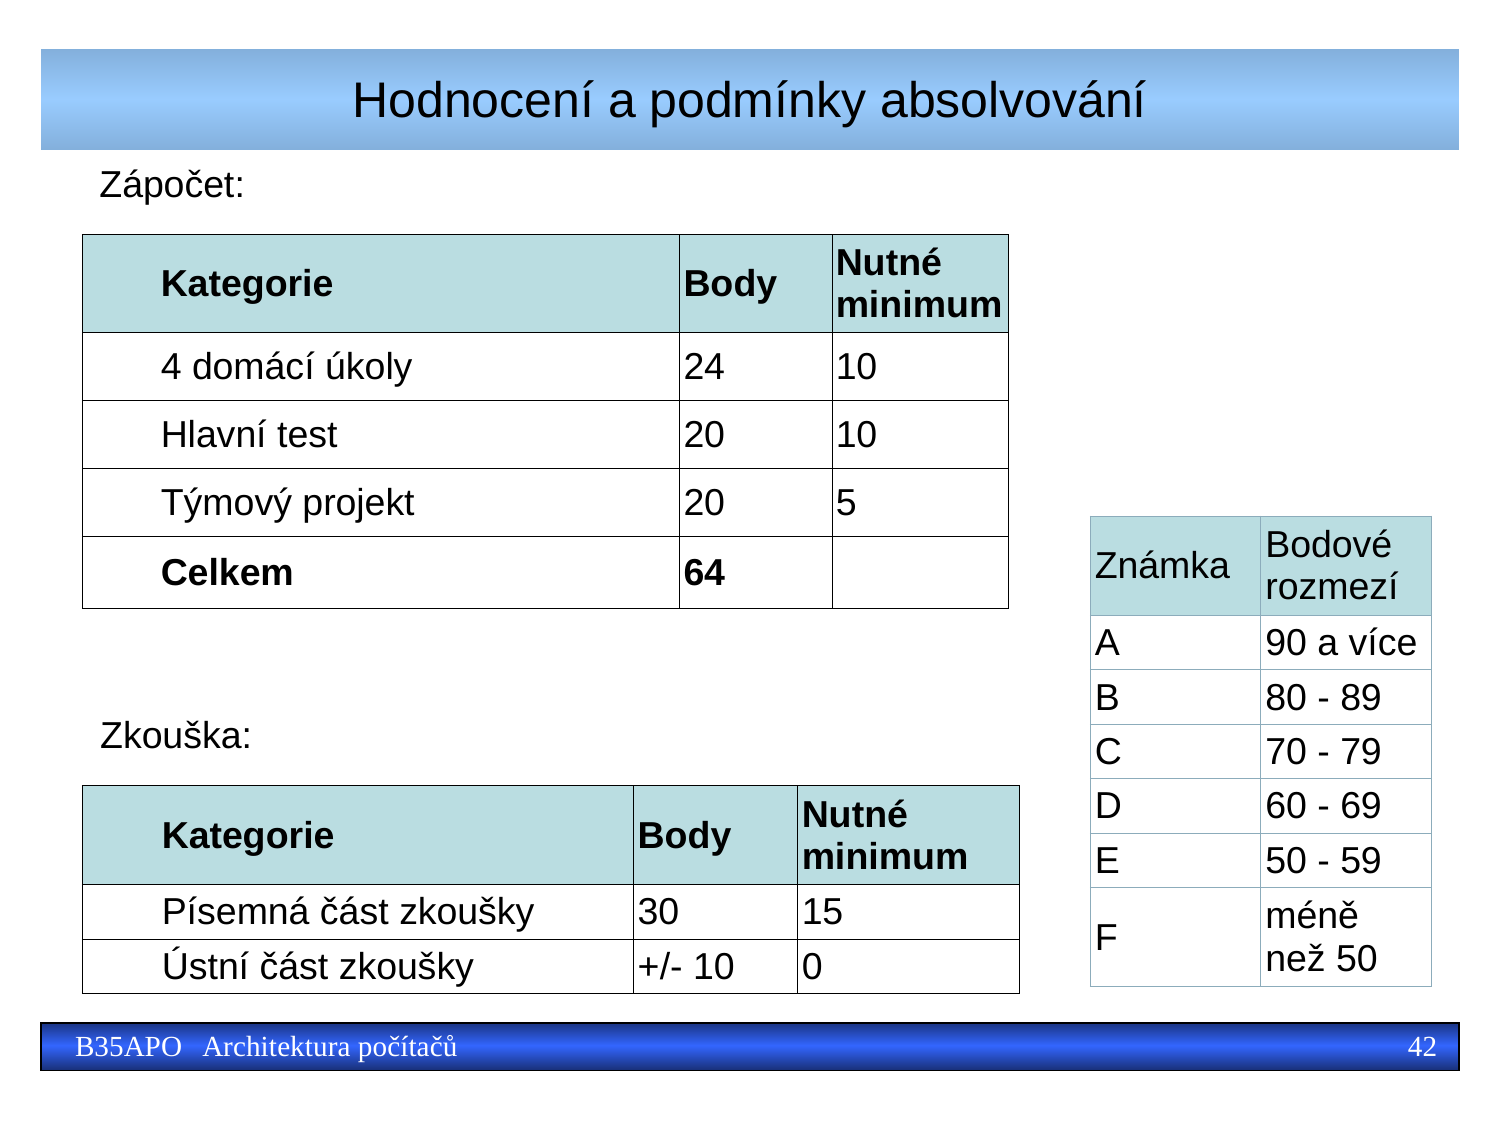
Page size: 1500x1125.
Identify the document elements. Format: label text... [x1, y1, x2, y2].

table_cell 20 [680, 469, 832, 536]
table_cell méně než 50 [1261, 888, 1431, 986]
table_cell 0 [798, 940, 1019, 993]
table_header Kategorie [83, 786, 633, 884]
table_cell 15 [798, 885, 1019, 939]
table_cell 80 - 89 [1261, 670, 1431, 724]
table_cell 5 [833, 469, 1008, 536]
table_cell 90 a více [1261, 616, 1431, 669]
table_cell 20 [680, 401, 832, 468]
table_cell C [1091, 725, 1260, 778]
table_cell [833, 537, 1008, 608]
table_cell B [1091, 670, 1260, 724]
table_cell 4 domácí úkoly [83, 333, 679, 400]
table_cell D [1091, 779, 1260, 833]
table_cell 64 [680, 537, 832, 608]
table_header Body [680, 235, 832, 332]
table_cell Písemná část zkoušky [83, 885, 633, 939]
table_cell 60 - 69 [1261, 779, 1431, 833]
table_cell 10 [833, 333, 1008, 400]
title Hodnocení a podmínky absolvování [41, 49, 1459, 150]
table_header Nutné minimum [833, 235, 1008, 332]
table_cell 50 - 59 [1261, 834, 1431, 887]
table_cell Celkem [83, 537, 679, 608]
table_header Nutné minimum [798, 786, 1019, 884]
table_cell Ústní část zkoušky [83, 940, 633, 993]
table_cell +/- 10 [634, 940, 797, 993]
table_cell 30 [634, 885, 797, 939]
table_cell 10 [833, 401, 1008, 468]
table_header Kategorie [83, 235, 679, 332]
text_box Zkouška: [85, 703, 268, 764]
table_cell Hlavní test [83, 401, 679, 468]
table_header Body [634, 786, 797, 884]
table_cell F [1091, 888, 1260, 986]
table_cell Týmový projekt [83, 469, 679, 536]
text_box Zápočet: [84, 152, 260, 214]
table_cell E [1091, 834, 1260, 887]
table_cell 70 - 79 [1261, 725, 1431, 778]
table_header Známka [1091, 517, 1260, 615]
table_cell A [1091, 616, 1260, 669]
table_cell 24 [680, 333, 832, 400]
table_header Bodové rozmezí [1261, 517, 1431, 615]
